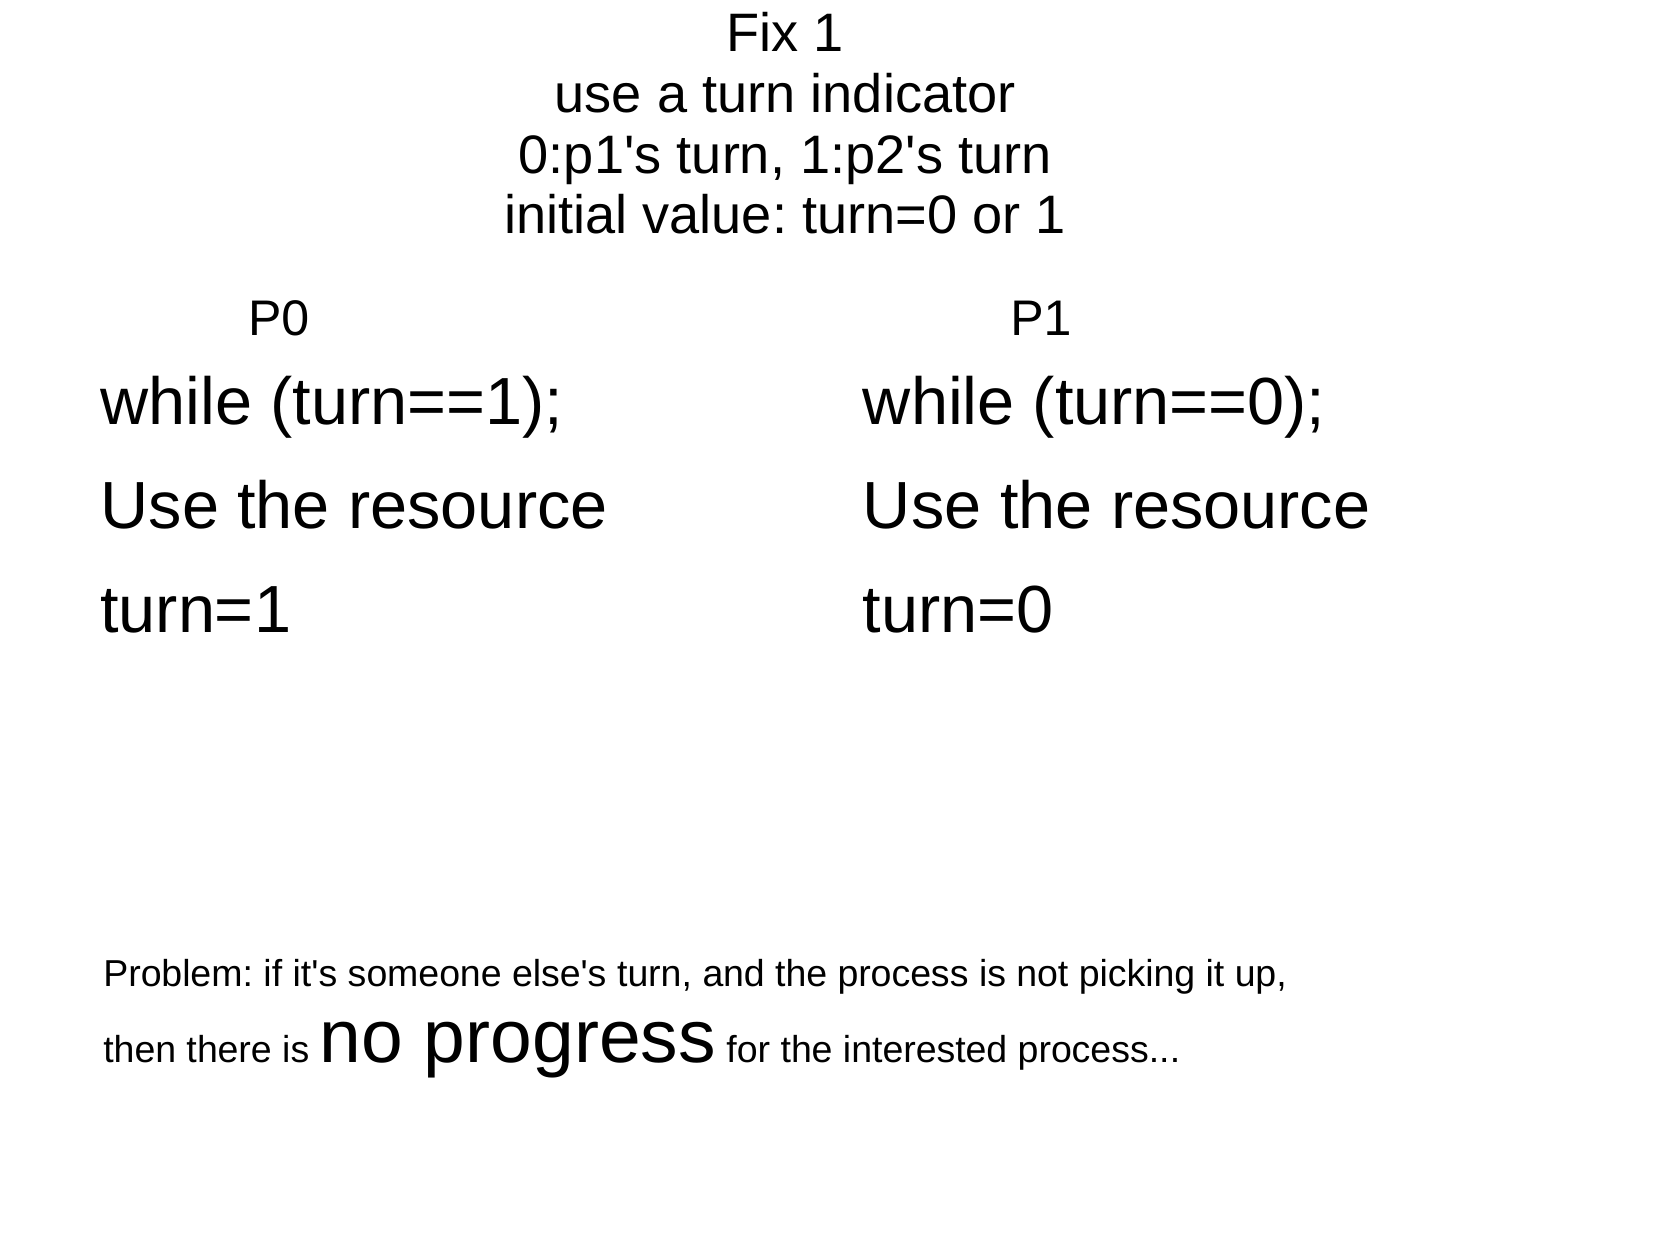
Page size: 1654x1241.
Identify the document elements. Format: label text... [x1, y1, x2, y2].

list P0 while (turn==1); Use the resource turn=1 [82, 290, 809, 1109]
list P1 while (turn==0); Use the resource turn=0 [845, 290, 1572, 1109]
text_box Problem: if it's someone else's turn, and the process is not picking it up, then there is no progress for the interested process... [88, 944, 1565, 1100]
title Fix 1 use a turn indicator 0:p1's turn, 1:p2's turn initial value: turn=0 or 1 [0, 0, 1571, 266]
